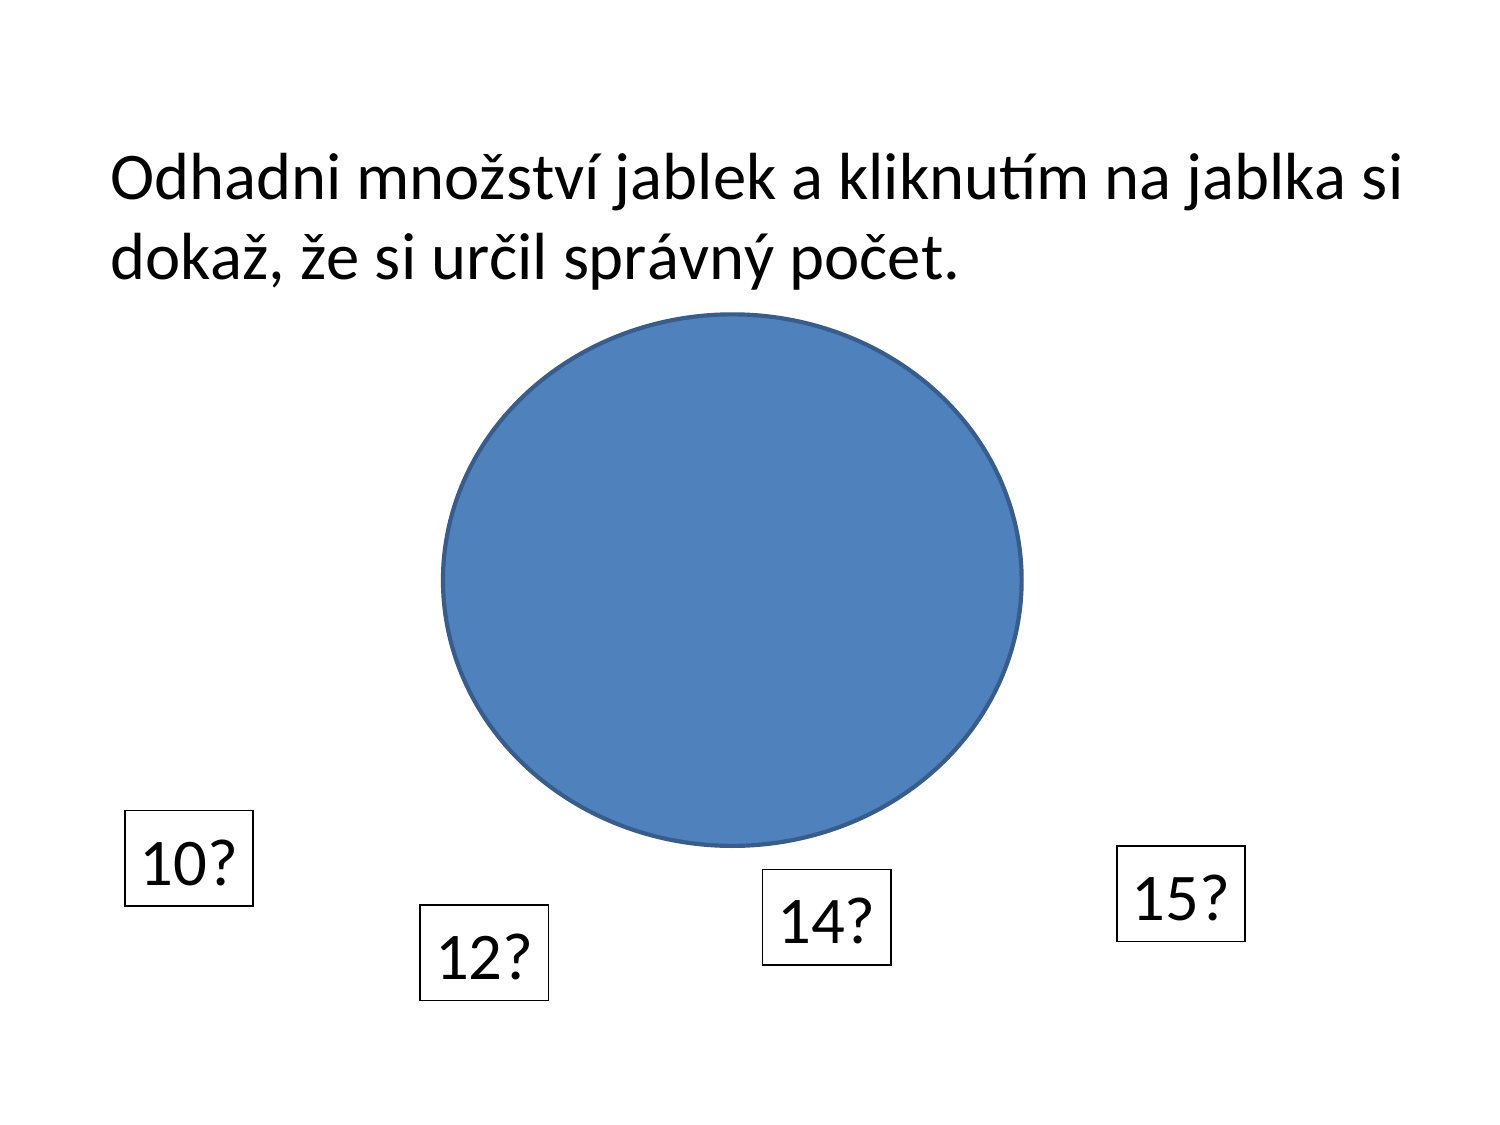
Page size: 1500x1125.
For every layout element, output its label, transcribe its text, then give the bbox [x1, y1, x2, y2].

text_box 10? [124, 810, 254, 907]
text_box 12? [420, 904, 549, 1001]
text_box Odhadni množství jablek a kliknutím na jablka si dokaž, že si určil správný počet. [95, 125, 1435, 301]
text_box 14? [762, 869, 891, 965]
text_box [442, 314, 1022, 846]
text_box 15? [1117, 846, 1246, 942]
